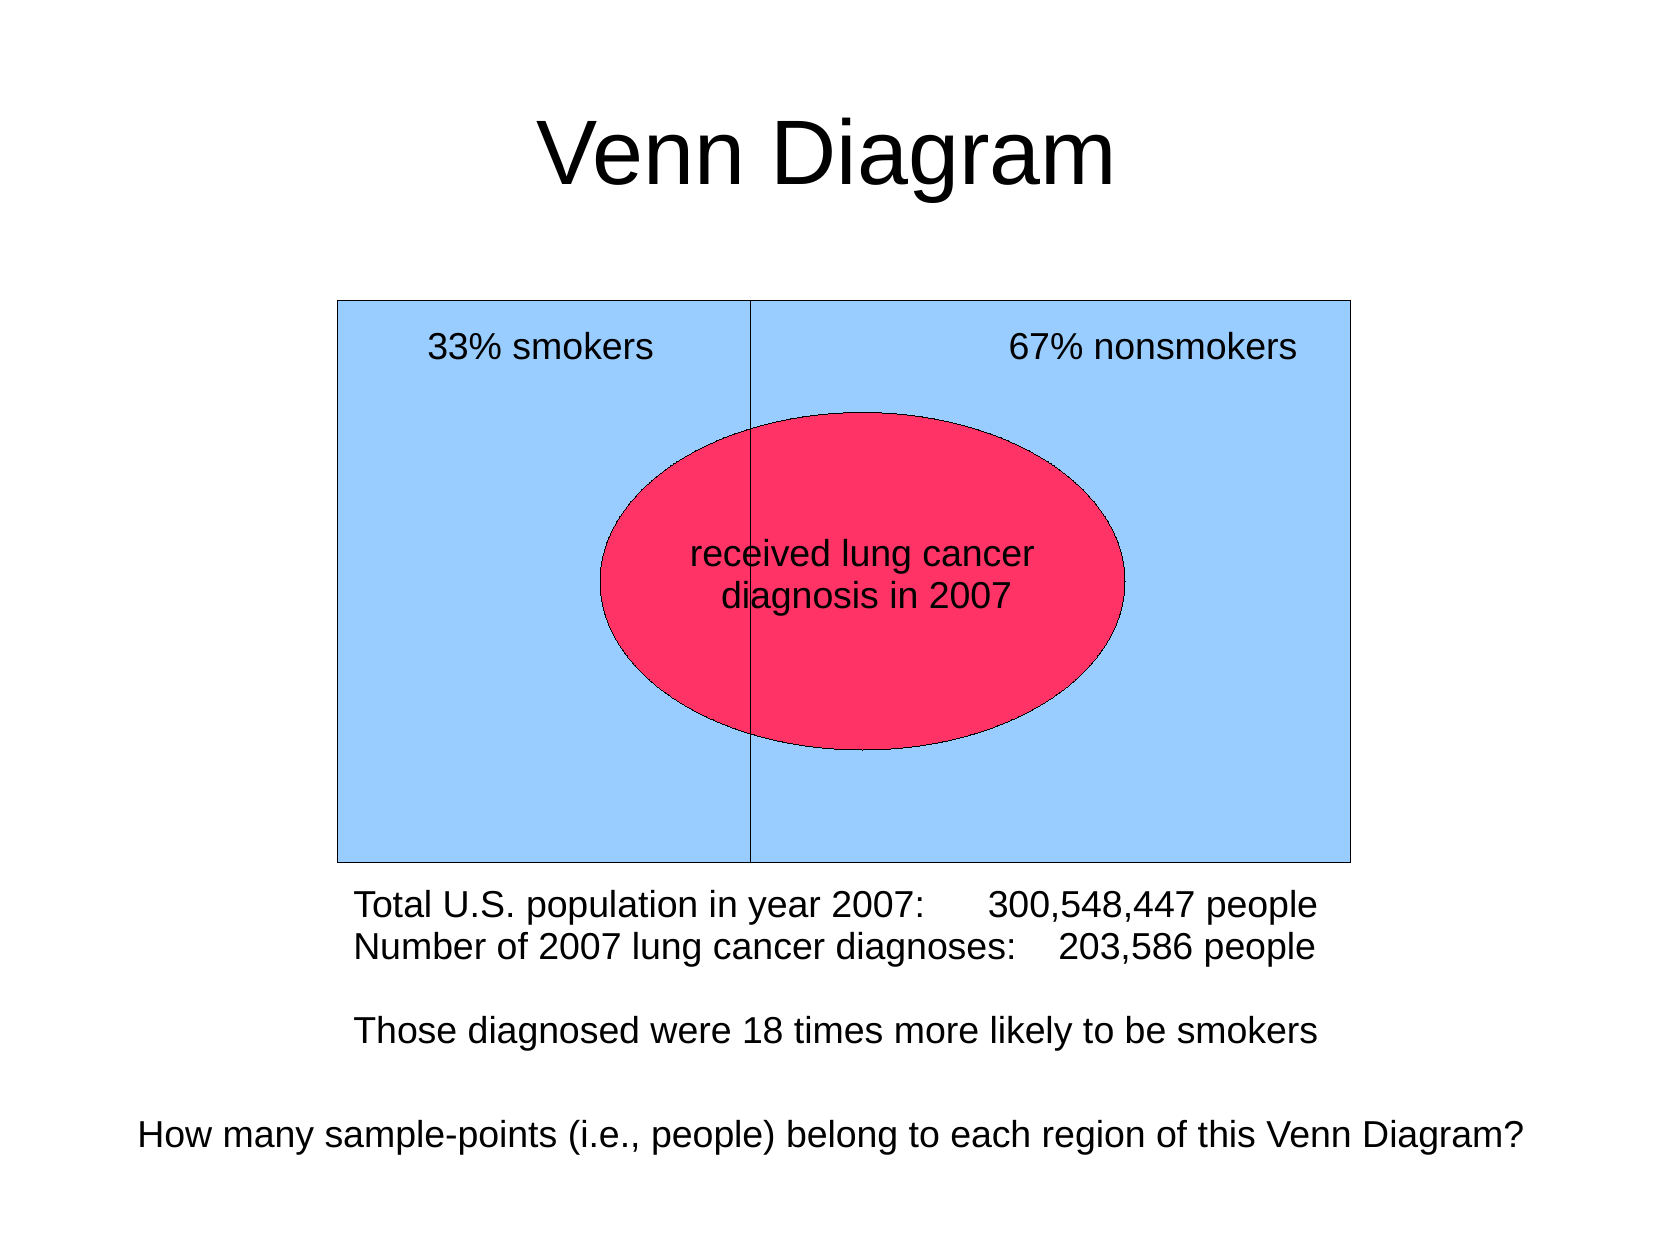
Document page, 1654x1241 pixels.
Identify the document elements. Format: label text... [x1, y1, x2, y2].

text_box [337, 300, 750, 863]
text_box How many sample-points (i.e., people) belong to each region of this Venn Diagram? [122, 1105, 1540, 1163]
text_box 33% smokers [412, 318, 669, 376]
text_box Total U.S. population in year 2007: 300,548,447 people Number of 2007 lung cancer diagnoses: 203,586 people Those diagnosed were 18 times more likely to be smokers [338, 876, 1334, 1059]
text_box 67% nonsmokers [993, 318, 1313, 376]
text_box [751, 300, 1351, 863]
text_box received lung cancer diagnosis in 2007 [675, 525, 1050, 624]
title Venn Diagram [82, 49, 1571, 257]
